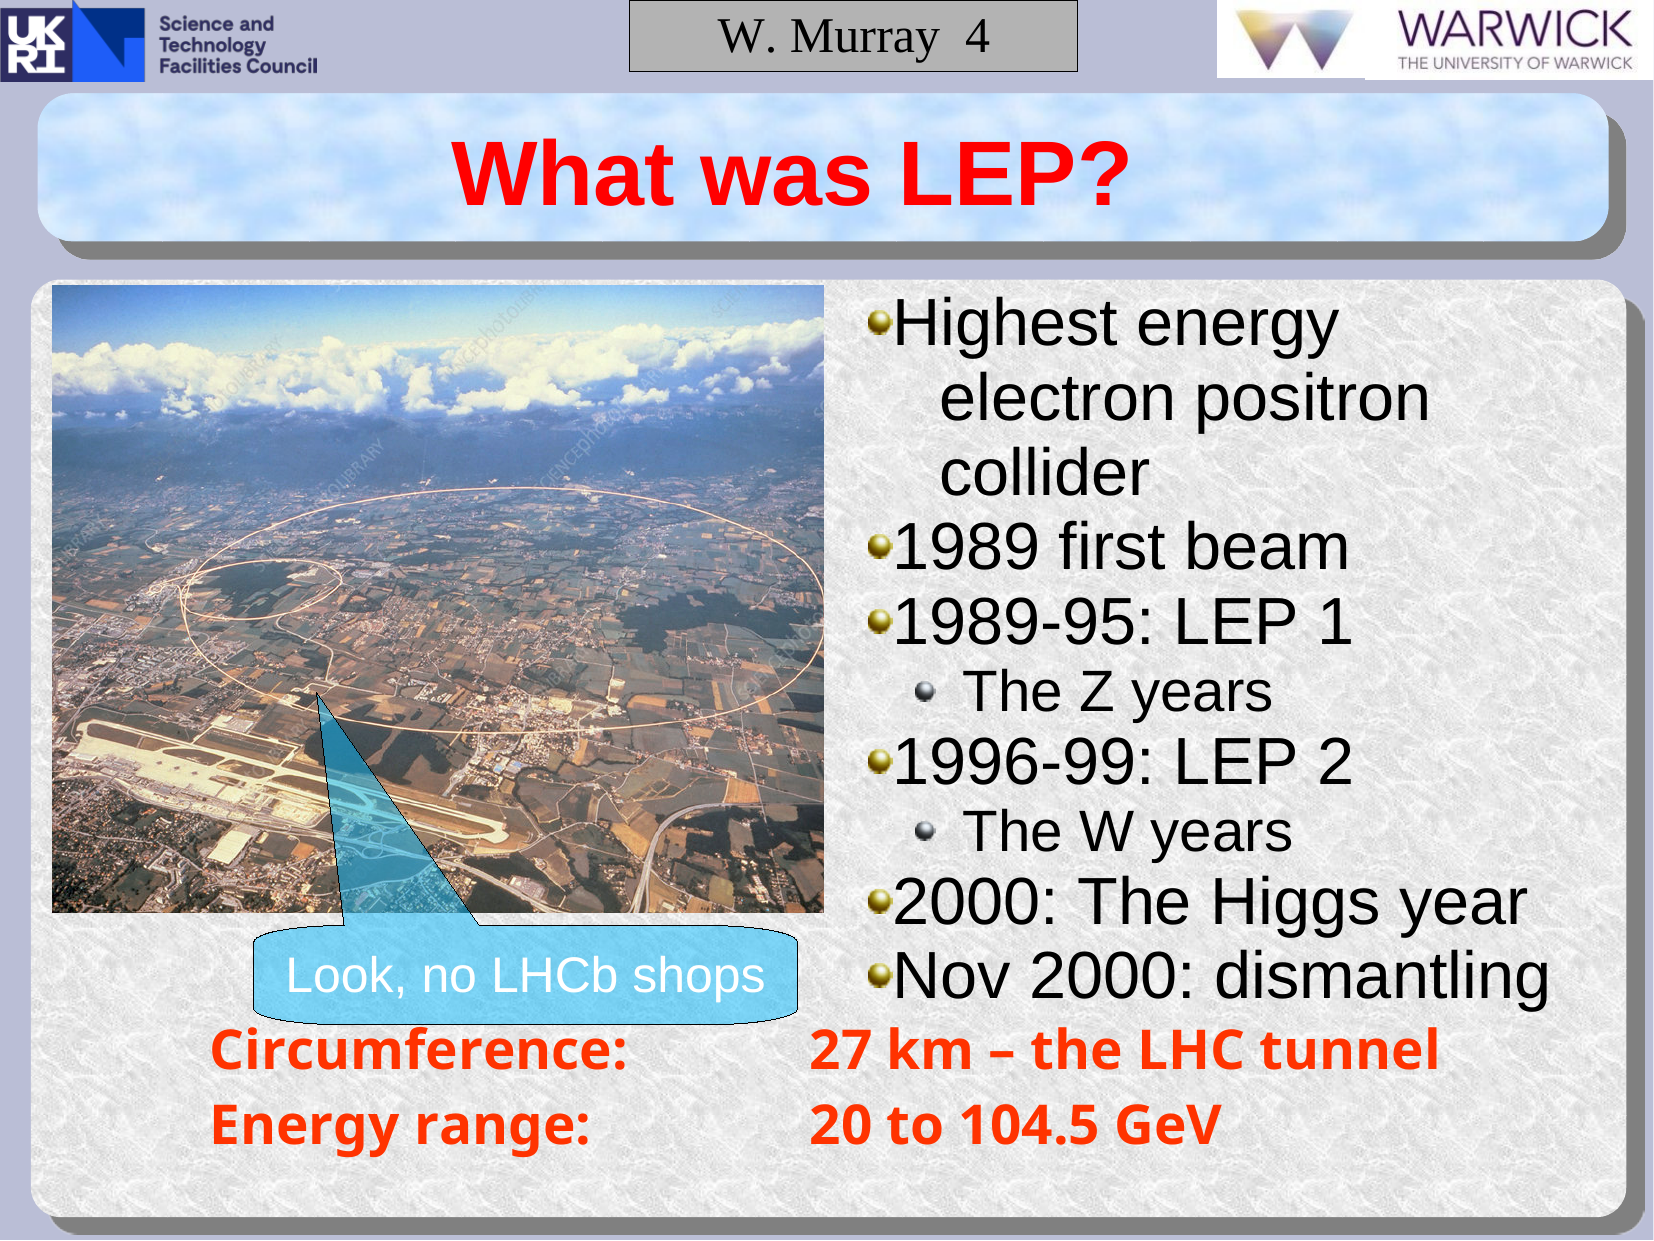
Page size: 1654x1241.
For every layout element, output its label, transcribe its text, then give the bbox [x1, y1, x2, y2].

picture [30, 279, 1627, 1218]
picture [0, 0, 317, 82]
list Highest energy electron positron collider 1989 first beam 1989-95: LEP 1 The Z years 1996-99: LEP 2 The W years 2000: The Higgs year Nov 2000: dismantling [868, 285, 1588, 1079]
picture [1217, 0, 1654, 80]
text_box Look, no LHCb shops [253, 692, 798, 1025]
text_box Circumference: 27 km – the LHC tunnel Energy range: 20 to 104.5 GeV [76, 1000, 1575, 1172]
text_box What was LEP? [0, 101, 1654, 247]
picture [51, 93, 1596, 101]
